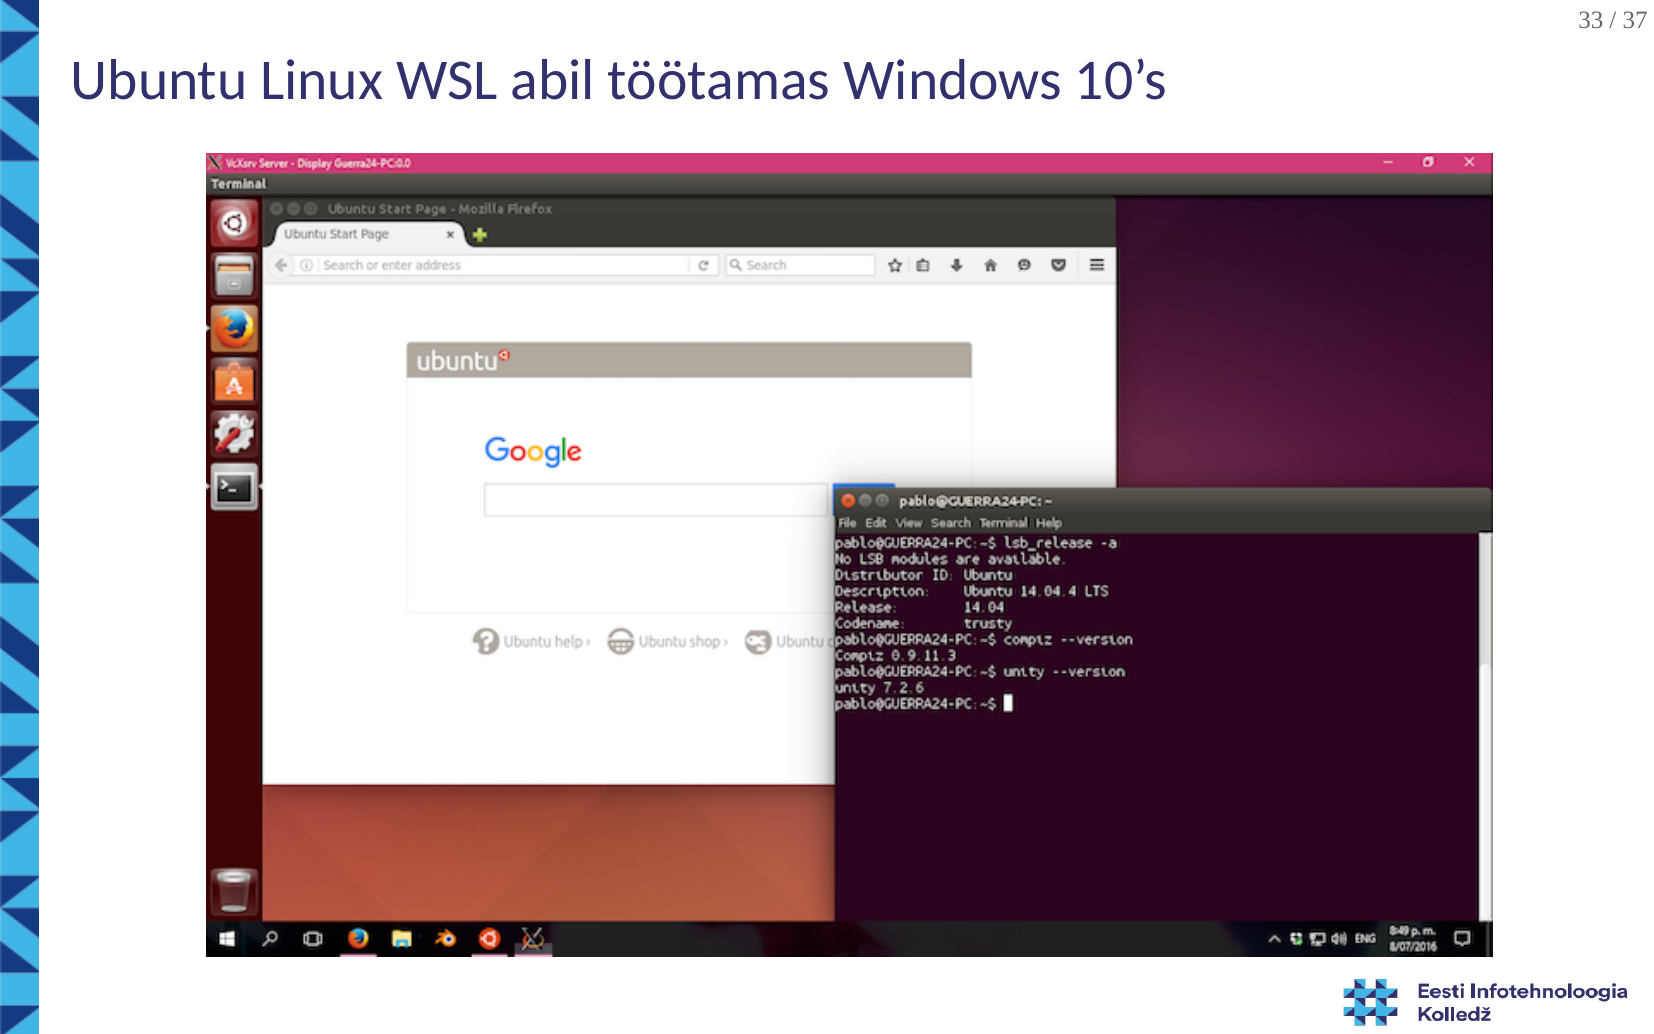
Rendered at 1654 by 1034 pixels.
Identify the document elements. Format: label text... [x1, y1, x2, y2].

picture [206, 153, 1493, 957]
title Ubuntu Linux WSL abil töötamas Windows 10’s [70, 41, 1630, 130]
